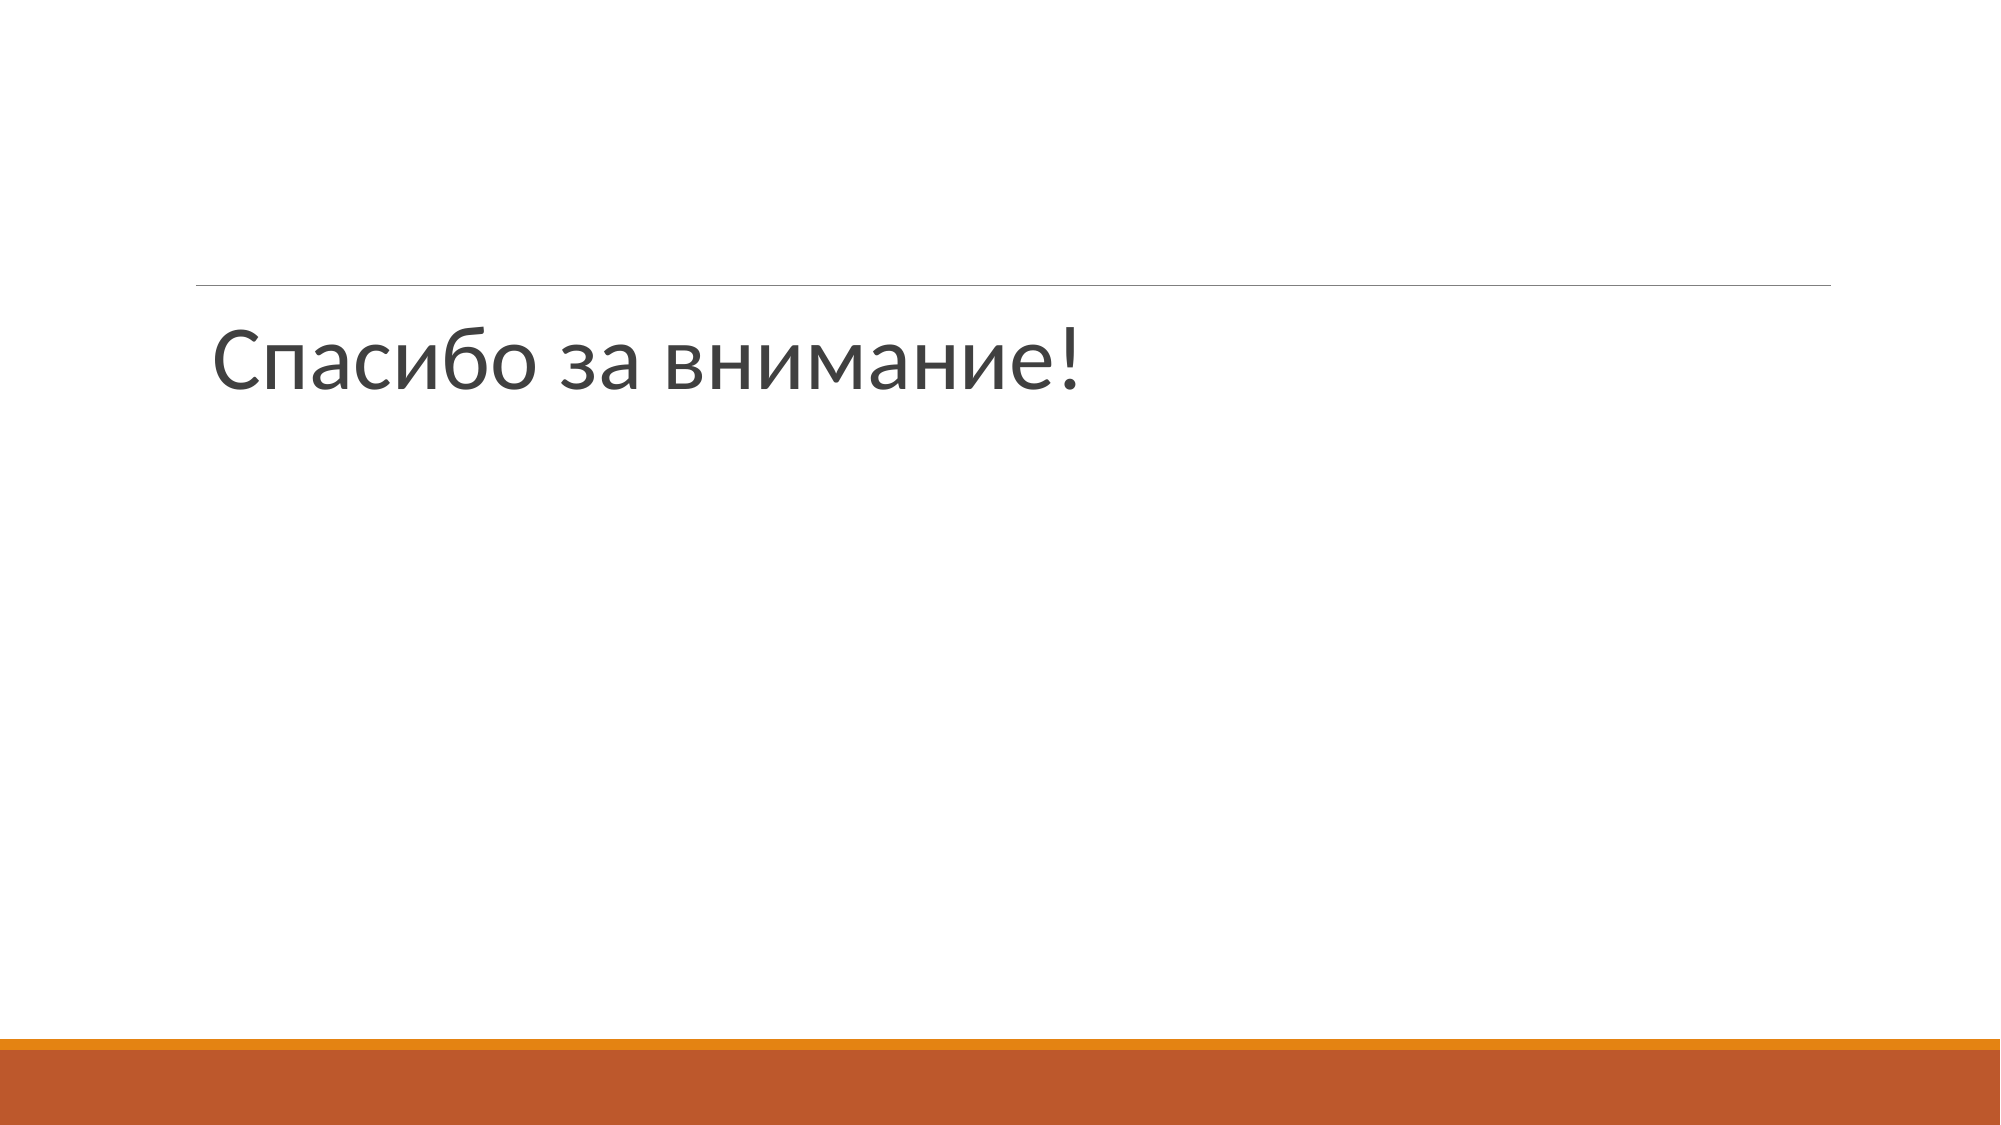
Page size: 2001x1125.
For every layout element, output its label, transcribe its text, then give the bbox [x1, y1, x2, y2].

list Спасибо за внимание! [180, 302, 1831, 963]
